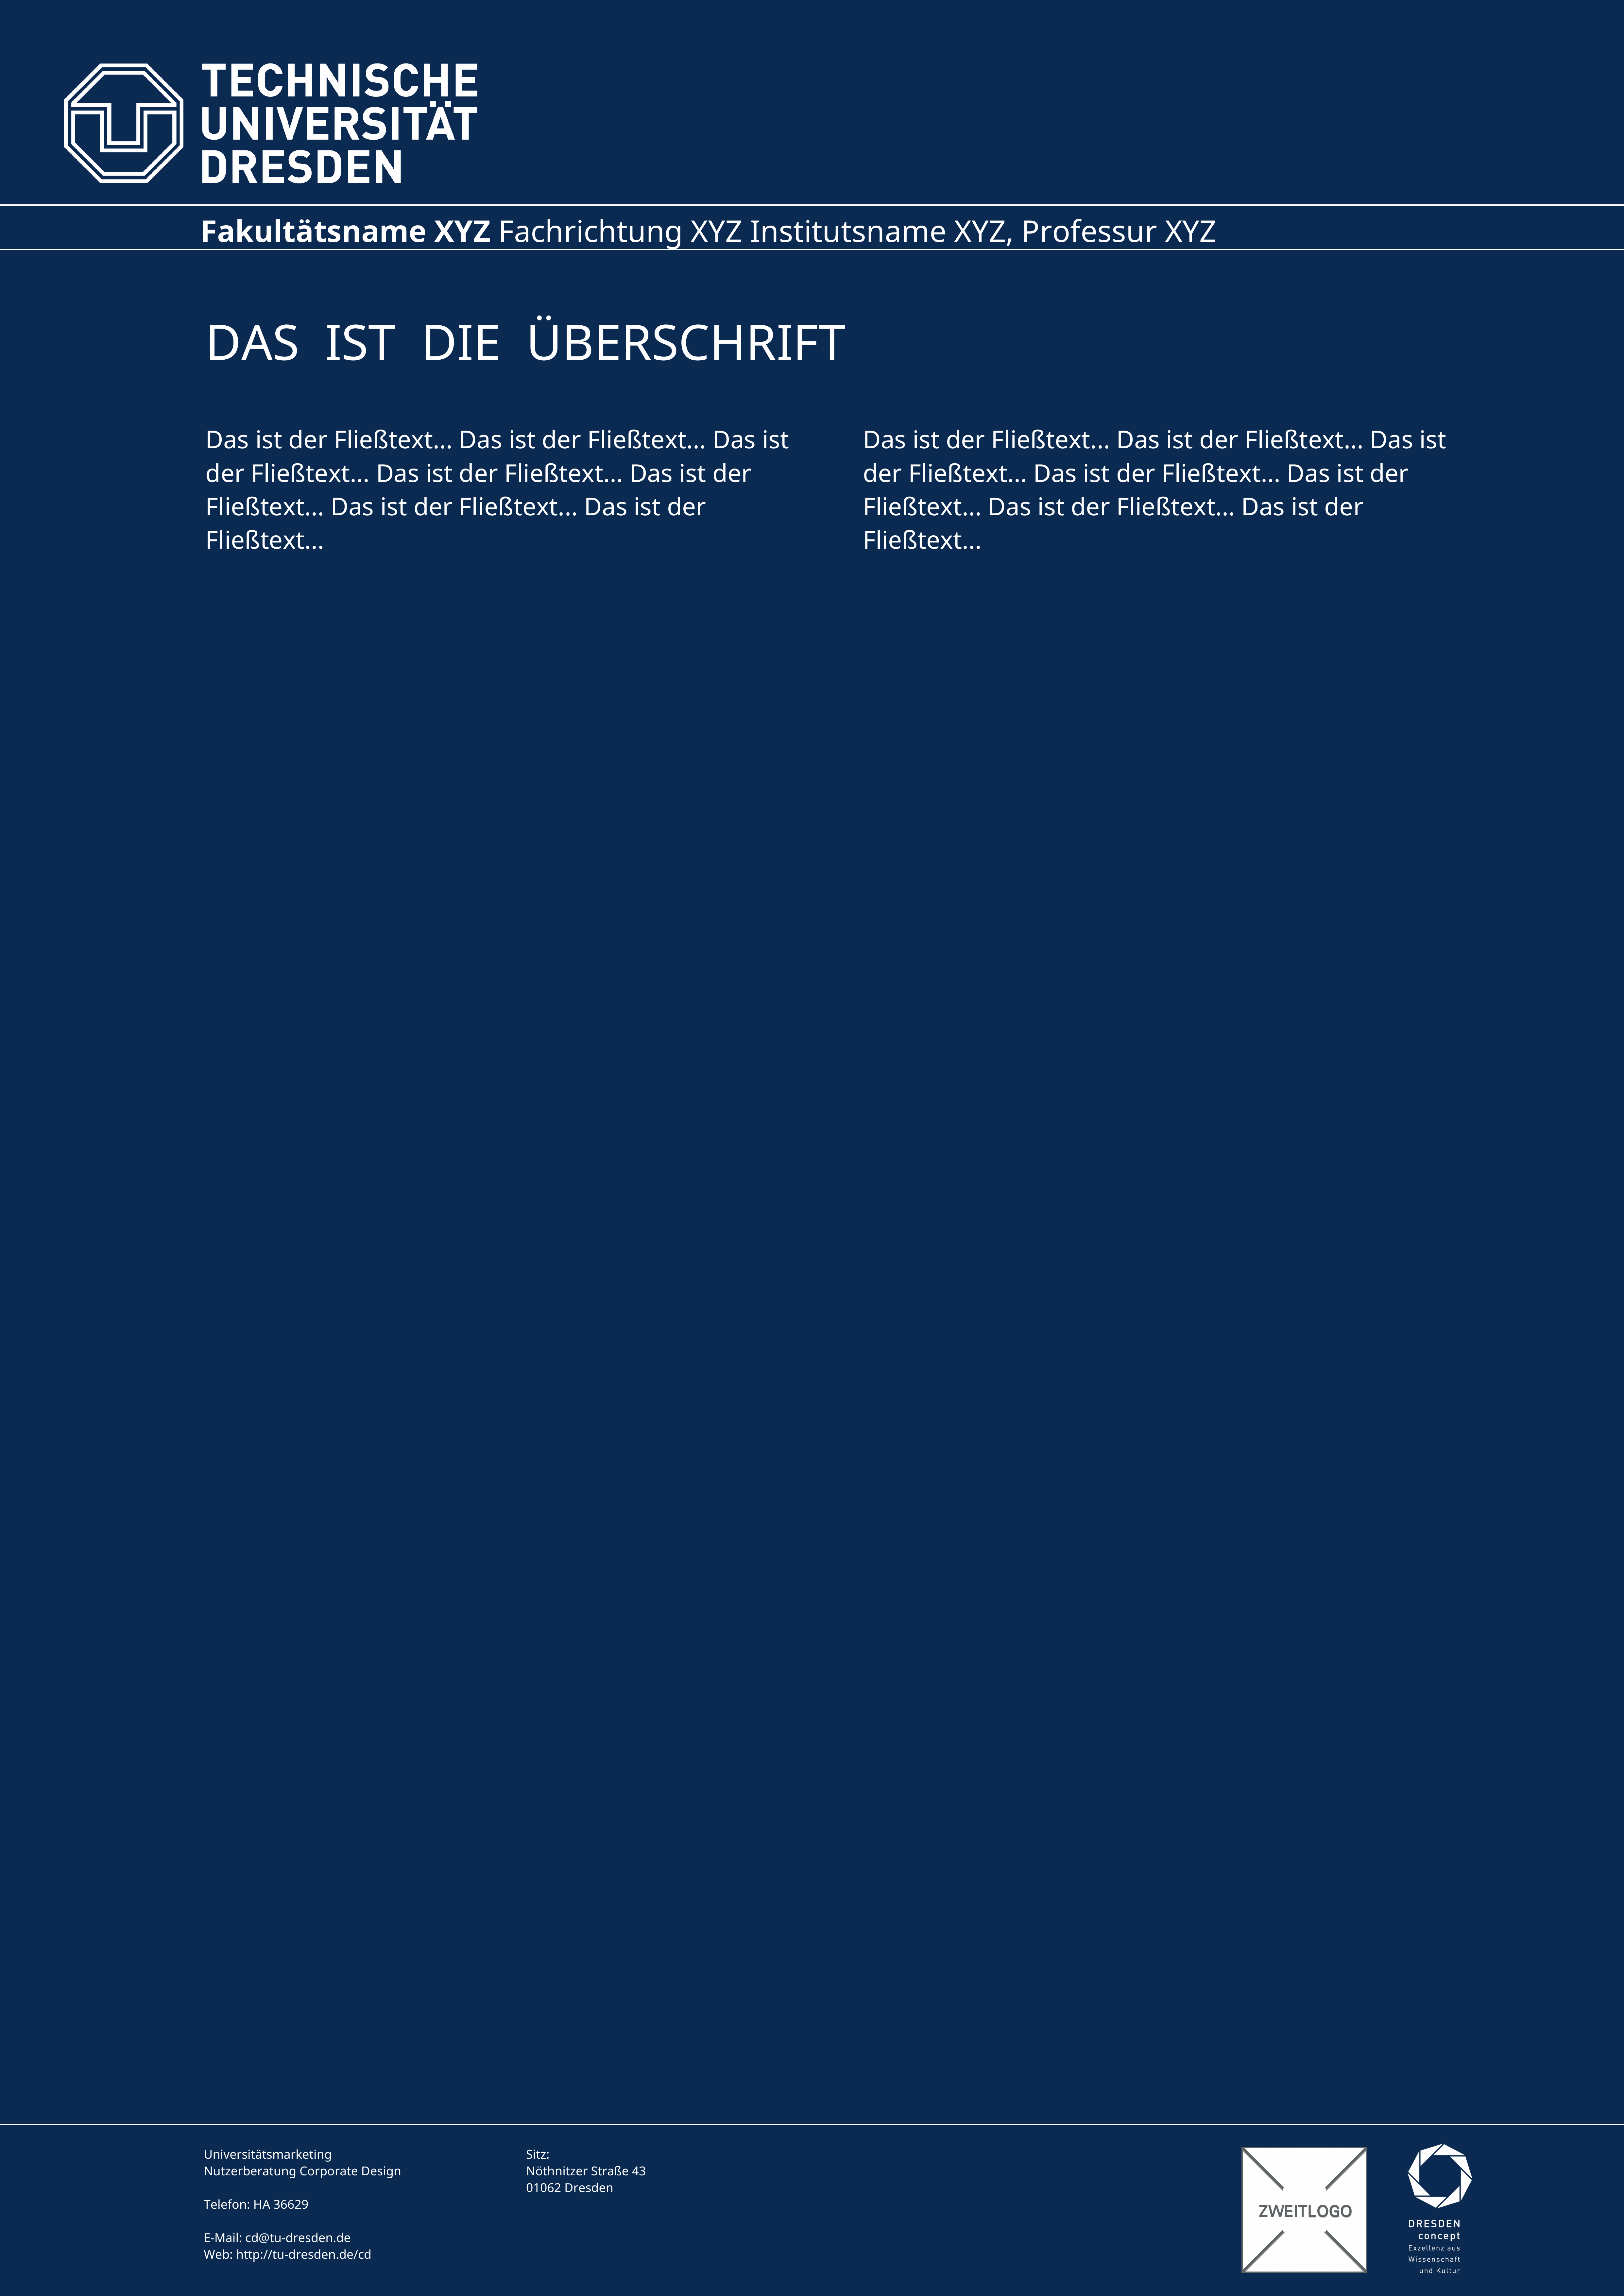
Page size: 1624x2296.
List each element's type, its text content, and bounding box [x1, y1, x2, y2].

text_box Universitätsmarketing Nutzerberatung Corporate Design Telefon: HA 36629 E-Mail: cd@tu-dresden.de Web: http://tu-dresden.de/cd [199, 2143, 421, 2282]
picture [62, 62, 479, 184]
text_box Das ist der Fließtext... Das ist der Fließtext... Das ist der Fließtext... Das ist der Fließtext... Das ist der Fließtext... Das ist der Fließtext... Das ist der Fließtext... [201, 420, 800, 559]
text_box Sitz: Nöthnitzer Straße 43 01062 Dresden [521, 2143, 734, 2223]
text_box Das ist der Fließtext... Das ist der Fließtext... Das ist der Fließtext... Das ist der Fließtext... Das ist der Fließtext... Das ist der Fließtext... Das ist der Fließtext... [858, 420, 1458, 559]
picture [1241, 2147, 1367, 2273]
text_box DAS IST DIE ÜBERSCHRIFT [201, 305, 1152, 377]
picture [1408, 2143, 1472, 2273]
